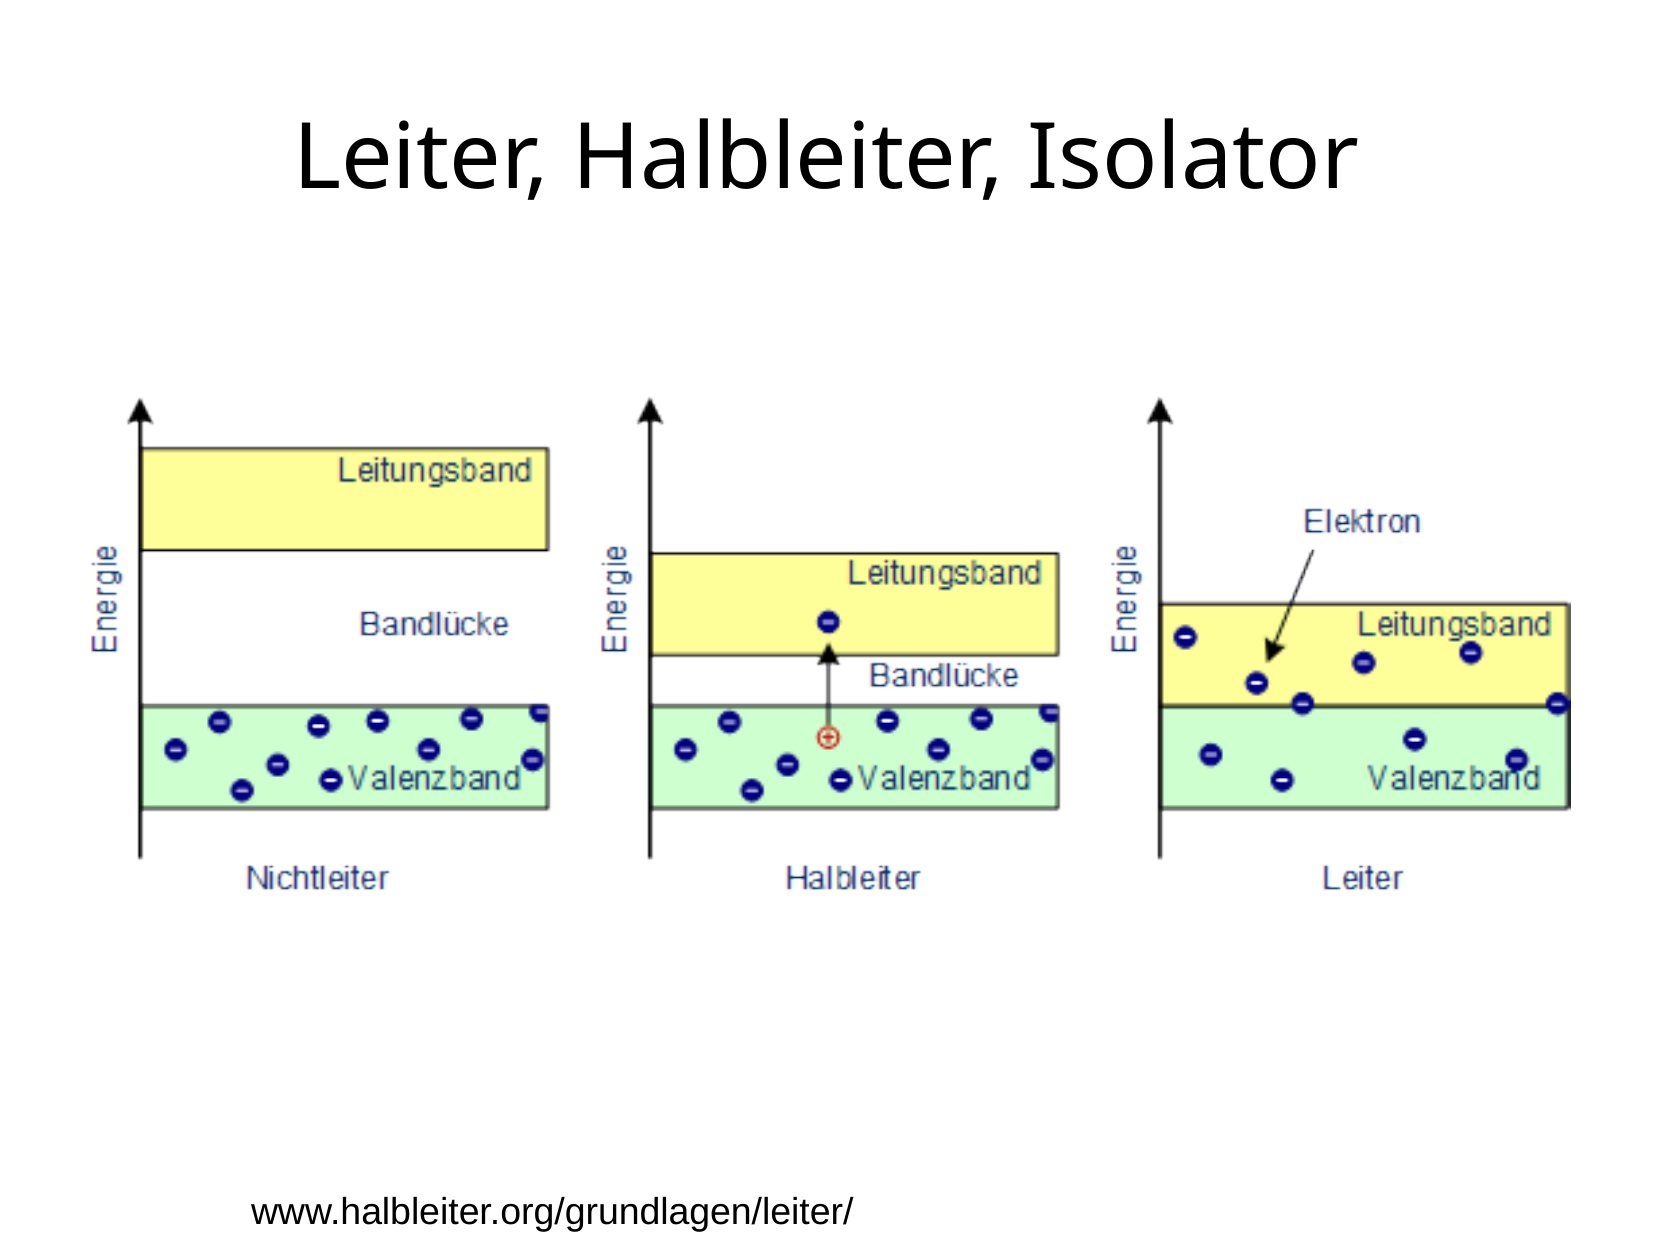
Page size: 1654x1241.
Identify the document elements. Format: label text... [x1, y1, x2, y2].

picture [82, 376, 1571, 923]
text_box www.halbleiter.org/grundlagen/leiter/ [236, 1183, 1654, 1241]
title Leiter, Halbleiter, Isolator [82, 49, 1571, 257]
